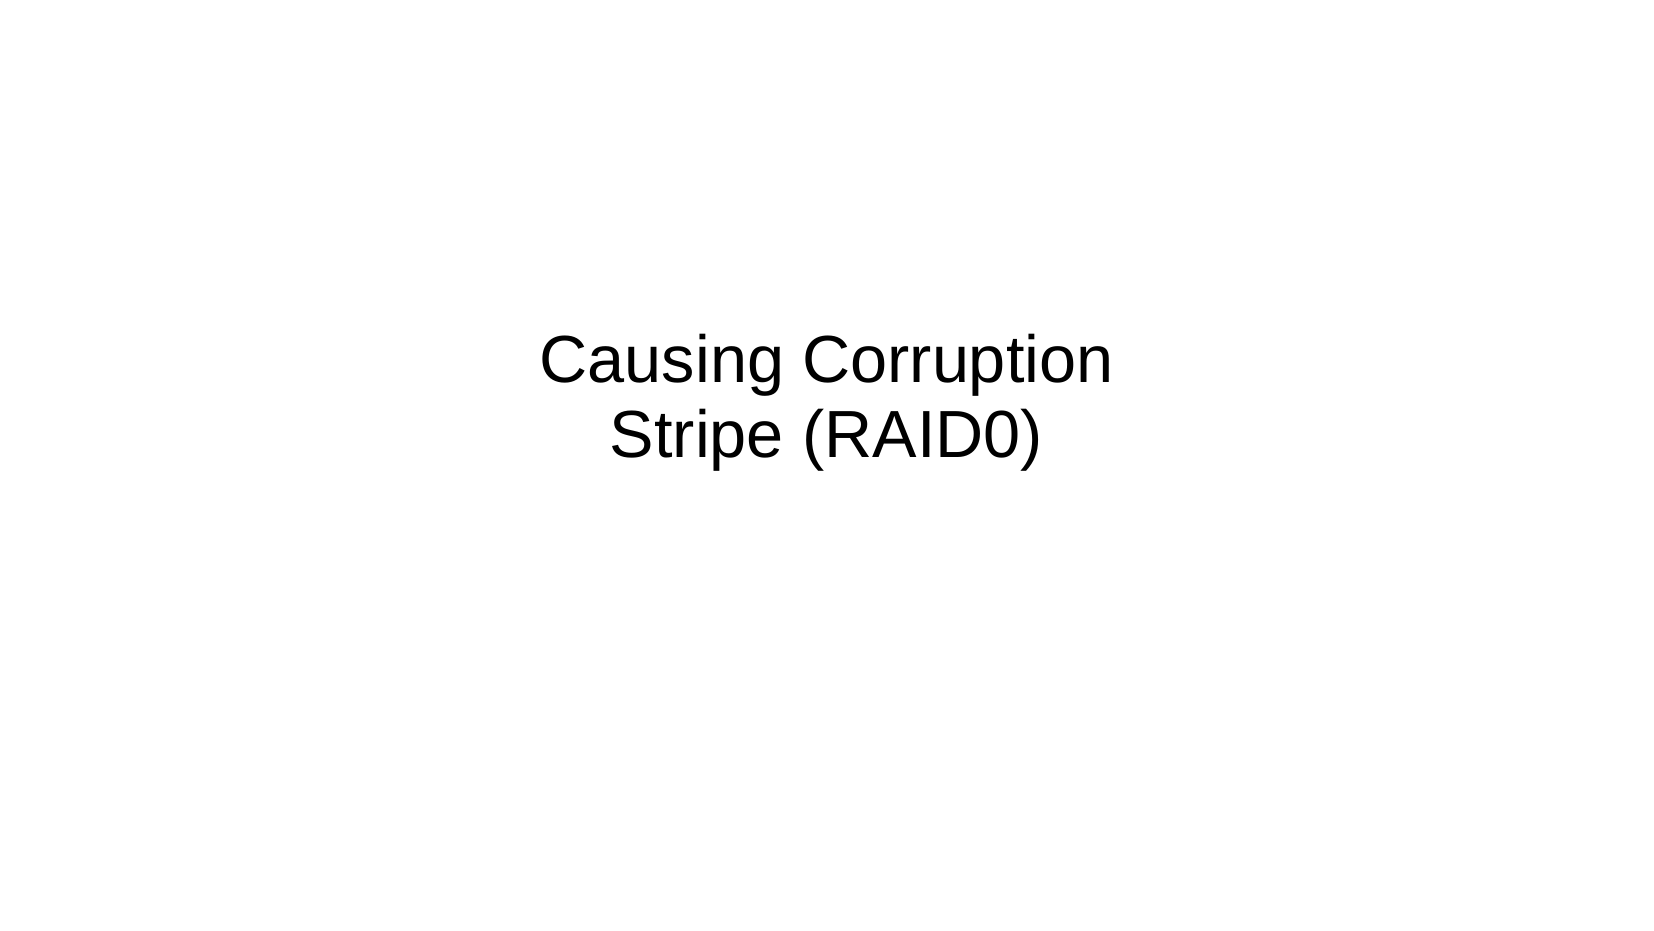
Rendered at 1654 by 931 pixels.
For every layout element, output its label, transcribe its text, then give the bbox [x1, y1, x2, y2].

subtitle Causing Corruption Stripe (RAID0) [82, 37, 1571, 757]
